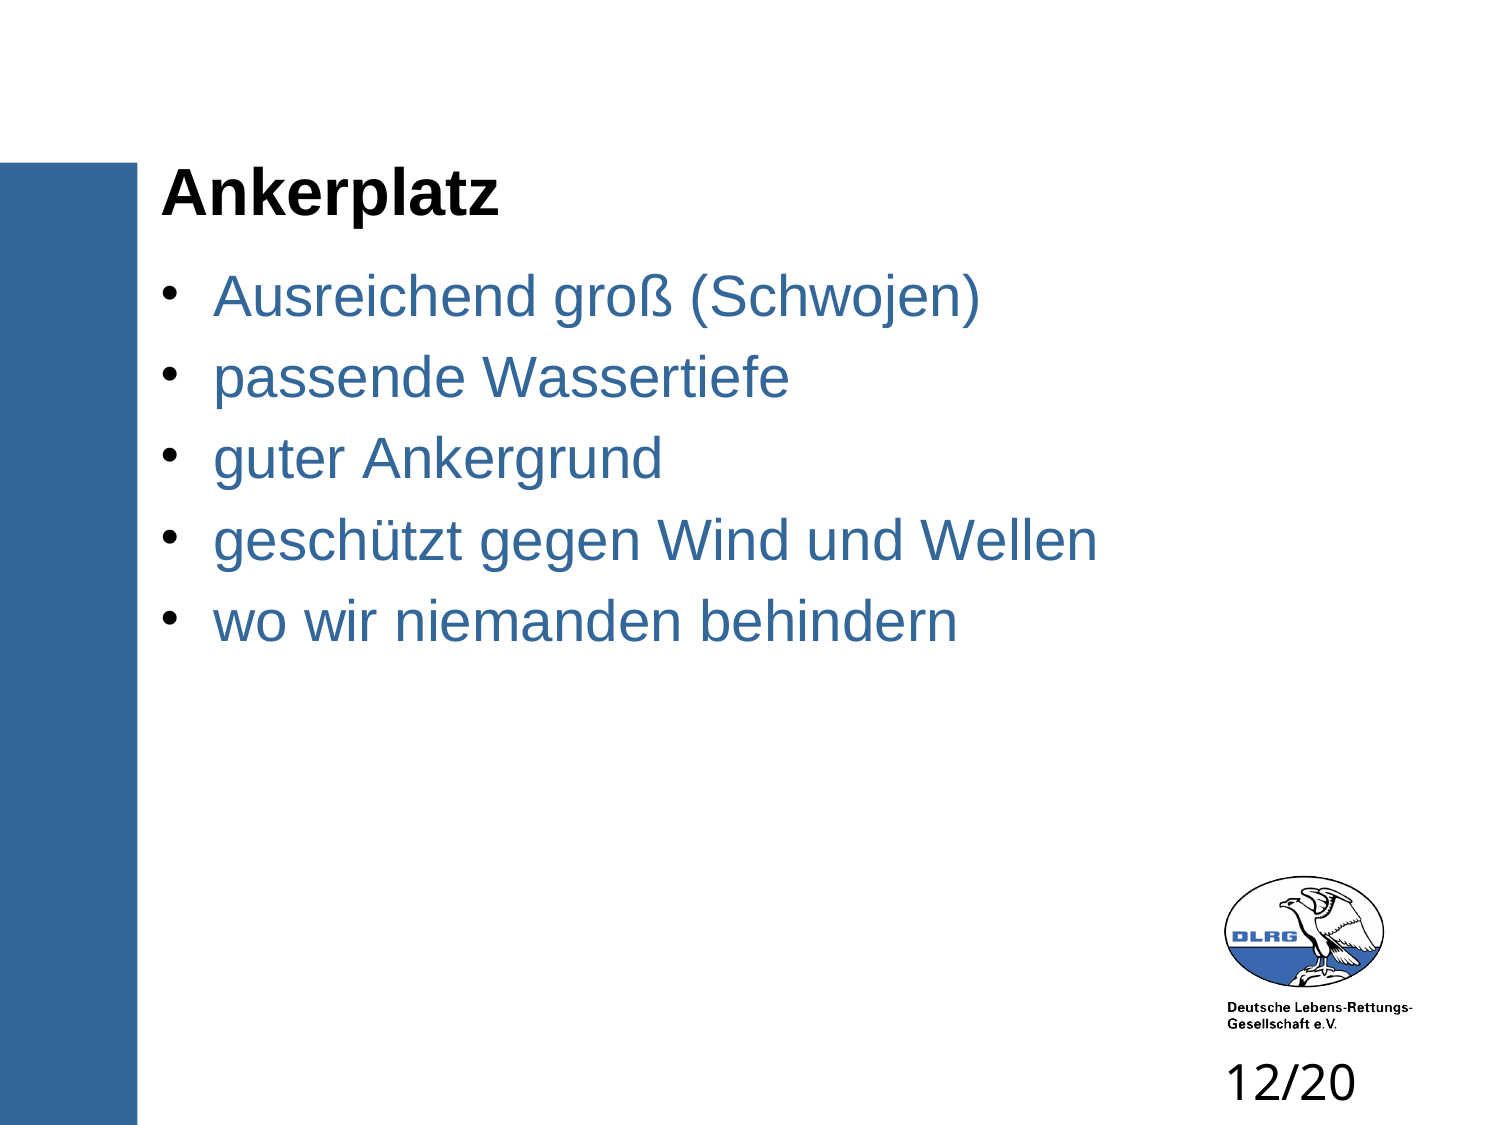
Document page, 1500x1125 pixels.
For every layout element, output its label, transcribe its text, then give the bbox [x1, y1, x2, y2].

text_box Ausreichend groß (Schwojen) passende Wassertiefe guter Ankergrund geschützt gegen Wind und Wellen wo wir niemanden behindern [159, 255, 1460, 867]
text_box <Nummer>/20 [1209, 1055, 1500, 1125]
title Ankerplatz [160, 100, 1434, 255]
picture [1224, 874, 1413, 1030]
